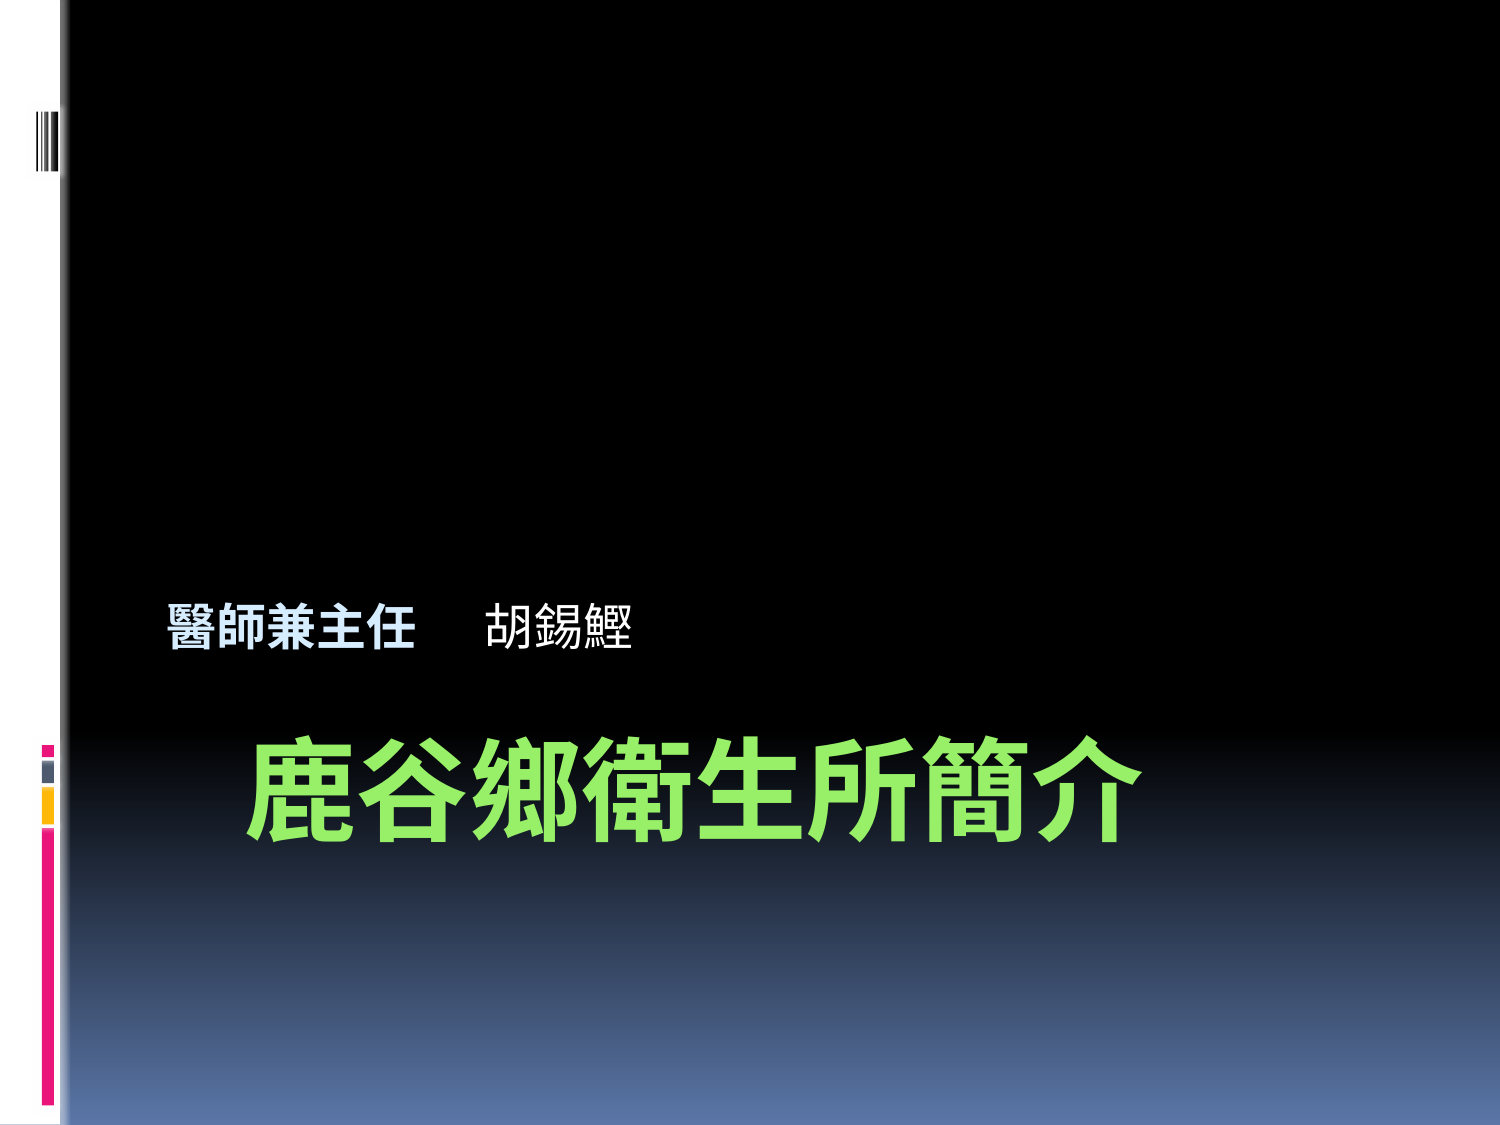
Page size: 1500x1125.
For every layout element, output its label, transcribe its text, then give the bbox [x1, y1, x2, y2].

title 鹿谷鄉衛生所簡介 [150, 713, 1425, 1037]
subtitle 醫師兼主任 胡錫鰹 [150, 464, 1425, 713]
